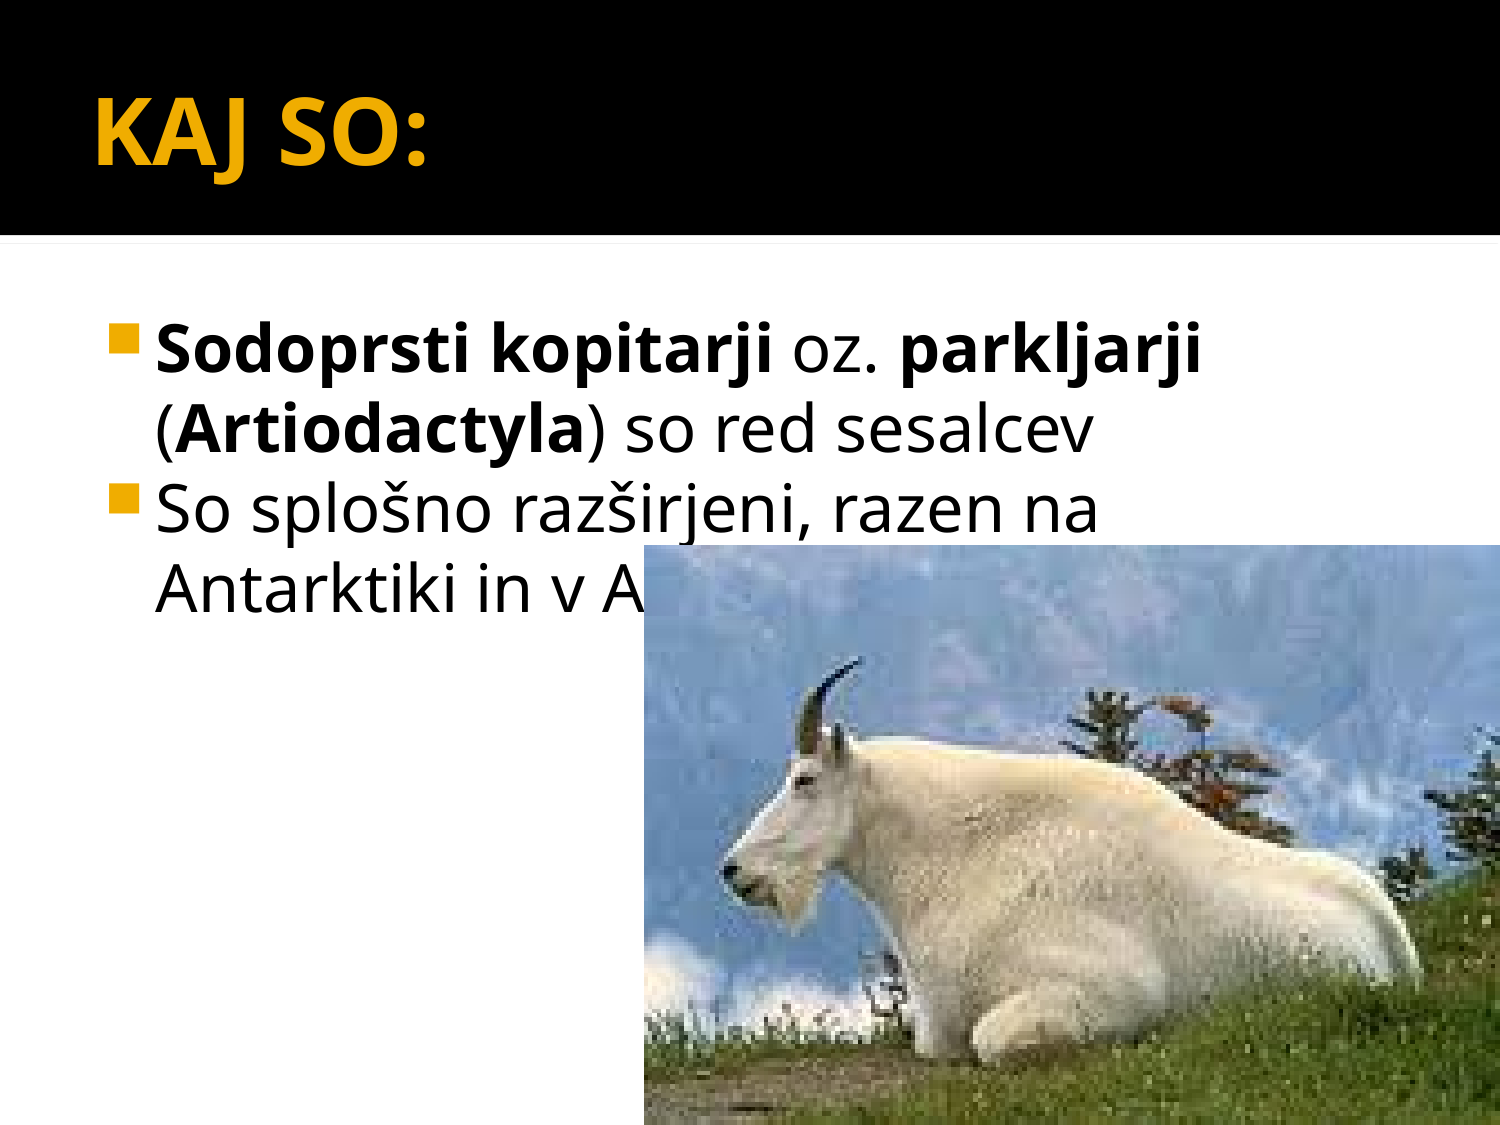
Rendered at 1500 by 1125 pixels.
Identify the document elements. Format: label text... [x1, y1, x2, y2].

picture [644, 545, 1500, 1125]
list Sodoprsti kopitarji oz. parkljarji (Artiodactyla) so red sesalcev So splošno razširjeni, razen na Antarktiki in v Avstraliji [75, 291, 1425, 1050]
title KAJ SO: [75, 25, 1425, 231]
